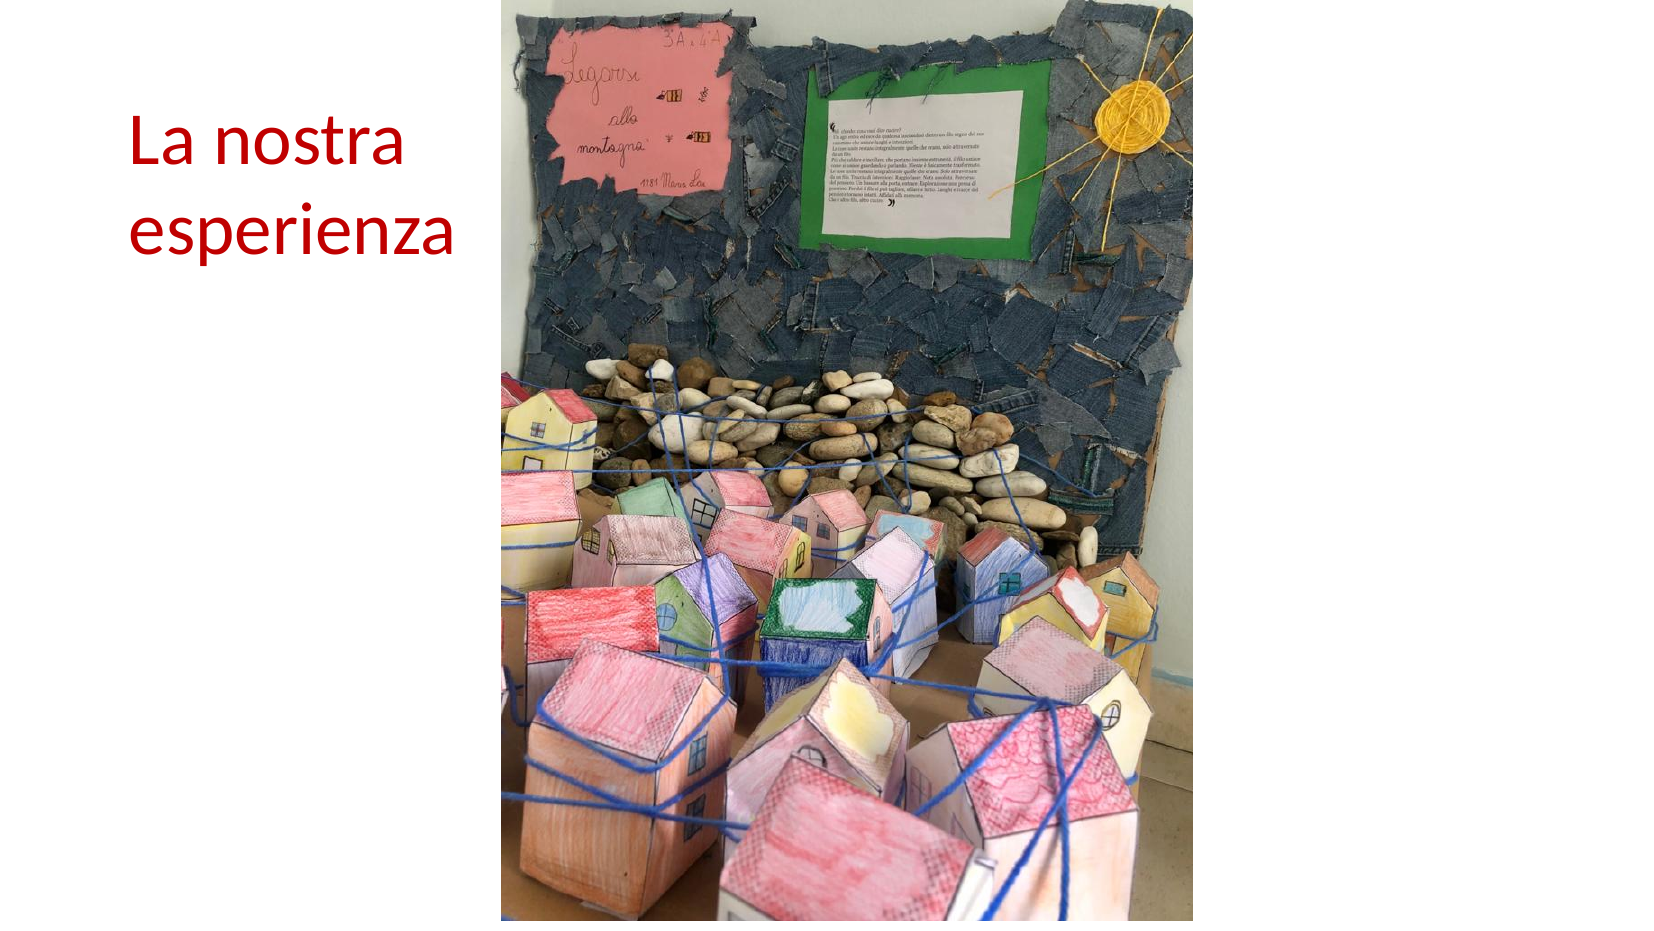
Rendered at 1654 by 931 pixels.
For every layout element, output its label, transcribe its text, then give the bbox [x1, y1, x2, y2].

picture [501, 0, 1193, 921]
text_box La nostra esperienza [113, 81, 476, 279]
